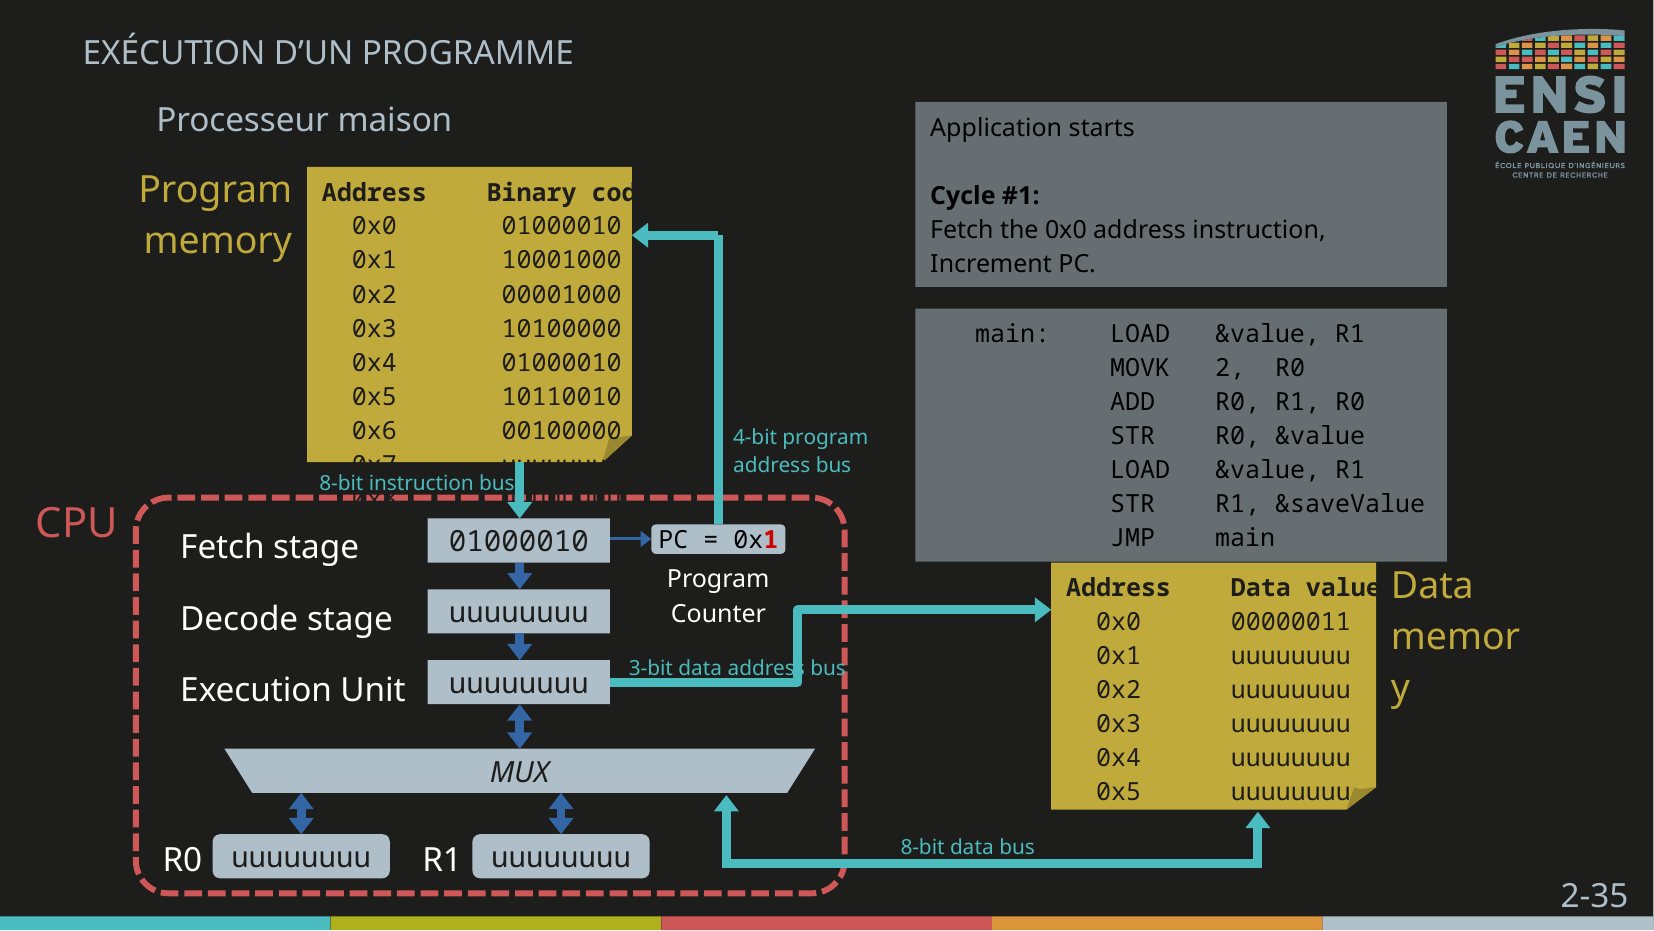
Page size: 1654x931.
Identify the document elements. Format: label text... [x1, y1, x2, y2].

text_box Fetch stage [165, 515, 432, 568]
text_box main: LOAD &value, R1 MOVK 2, R0 ADD R0, R1, R0 STR R0, &value LOAD &value, R1 STR R1, &saveValue JMP main [915, 308, 1447, 499]
text_box MUX [224, 748, 816, 793]
text_box Address Data value 0x0 00000011 0x1 uuuuuuuu 0x2 uuuuuuuu 0x3 uuuuuuuu 0x4 uuuuuuuu 0x5 uuuuuuuu 0x6 uuuuuuuu 0x7 uuuuuuuu [1051, 562, 1377, 810]
text_box Data memory [1375, 550, 1554, 650]
title EXÉCUTION D’UN PROGRAMME Processeur maison [82, 0, 1467, 148]
text_box Execution Unit [165, 658, 432, 711]
text_box CPU [17, 485, 136, 548]
text_box R0 [147, 828, 237, 881]
text_box 3-bit data address bus [614, 645, 880, 684]
text_box R1 [407, 828, 497, 881]
text_box Decode stage [165, 587, 432, 640]
text_box Program Counter [651, 553, 786, 625]
text_box uuuuuuuu [497, 834, 650, 879]
text_box 8-bit instruction bus [304, 460, 540, 502]
text_box 01000010 [432, 518, 610, 563]
text_box 8-bit data bus [885, 824, 1152, 859]
text_box uuuuuuuu [432, 660, 610, 705]
text_box Address Binary code 0x0 01000010 0x1 10001000 0x2 00001000 0x3 10100000 0x4 01000010 0x5 10110010 0x6 00100000 0x7 uuuuuuuu 0x8 uuuuuuuu ... [307, 166, 632, 463]
text_box Application starts Cycle #1: Fetch the 0x0 address instruction, Increment PC. [915, 101, 1447, 280]
text_box uuuuuuuu [237, 834, 390, 879]
text_box PC = 0x1 [651, 524, 786, 554]
text_box 4-bit program address bus [718, 414, 886, 477]
text_box Program memory [118, 155, 308, 254]
text_box uuuuuuuu [432, 589, 610, 634]
